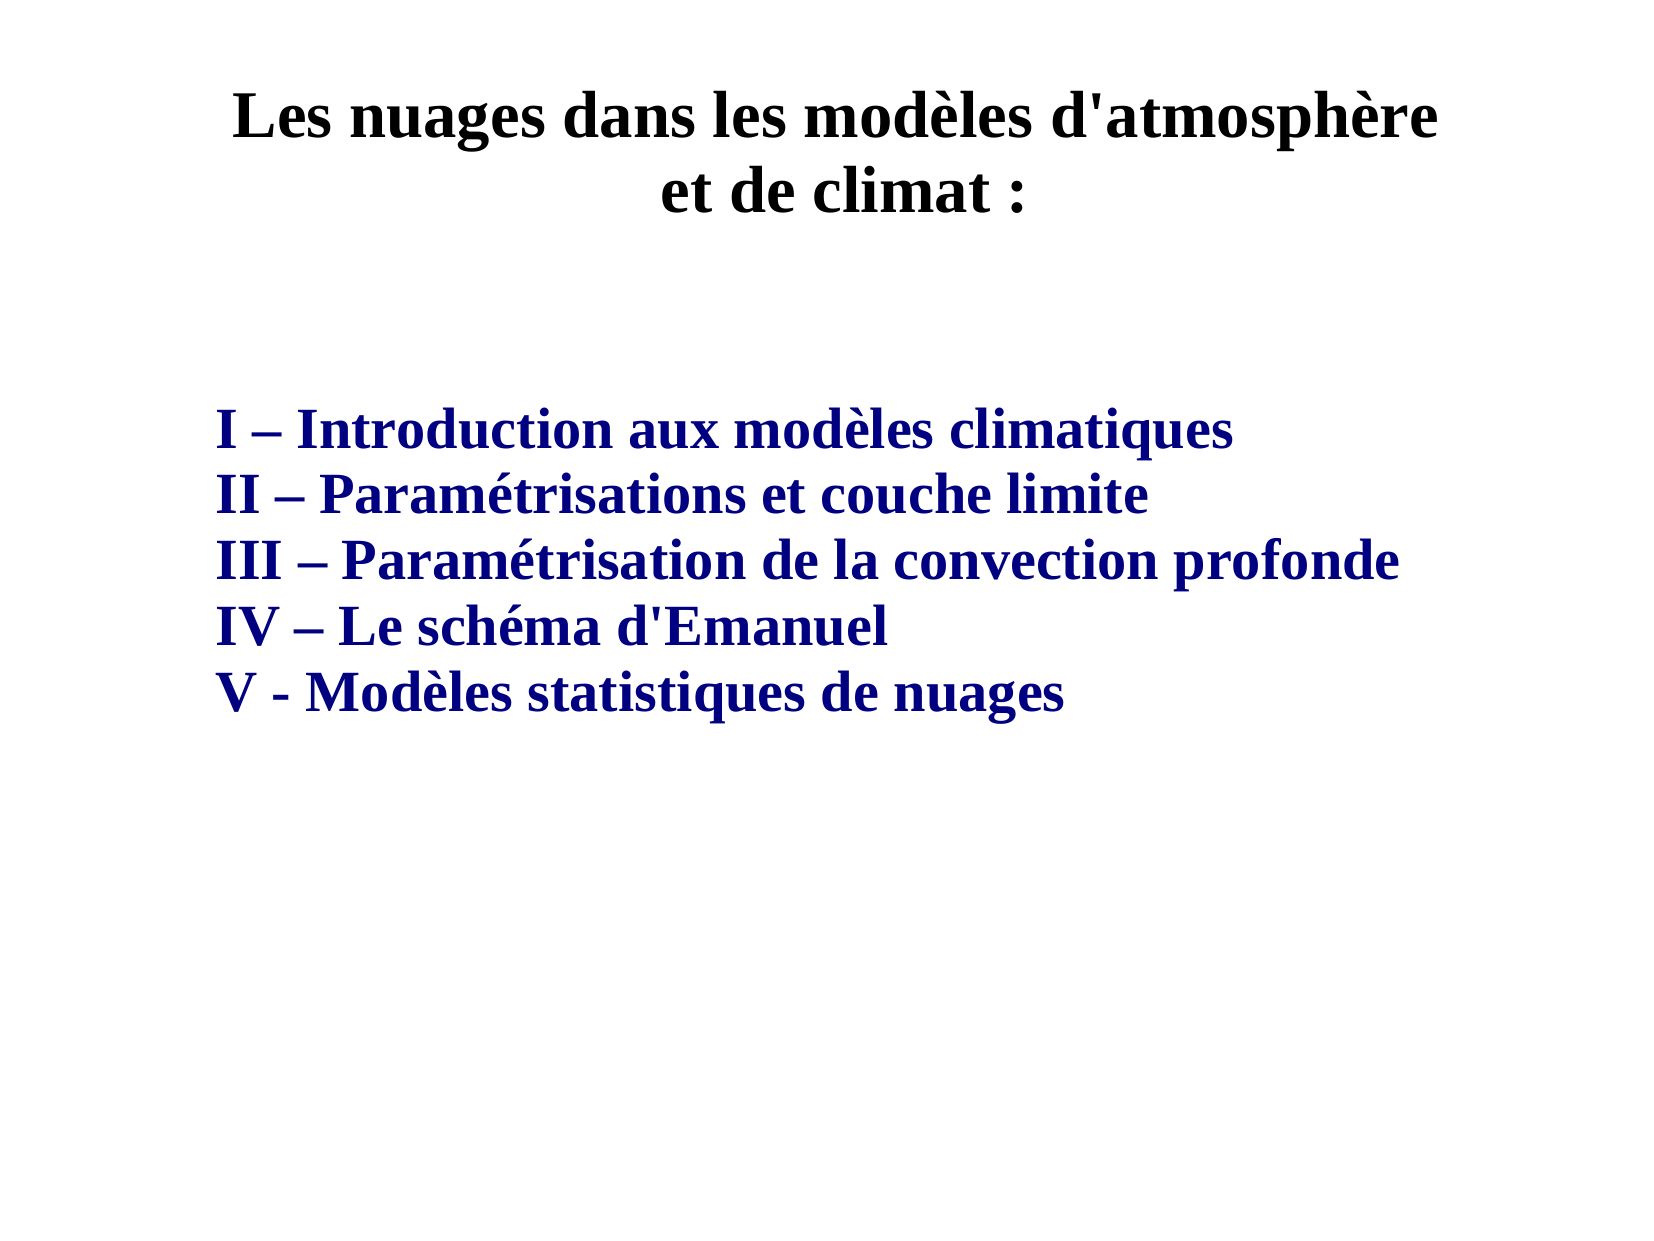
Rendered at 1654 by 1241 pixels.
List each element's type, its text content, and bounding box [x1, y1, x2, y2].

text_box I – Introduction aux modèles climatiques II – Paramétrisations et couche limite III – Paramétrisation de la convection profonde IV – Le schéma d'Emanuel V - Modèles statistiques de nuages [215, 395, 1402, 856]
text_box Les nuages dans les modèles d'atmosphère et de climat : [232, 77, 1441, 228]
